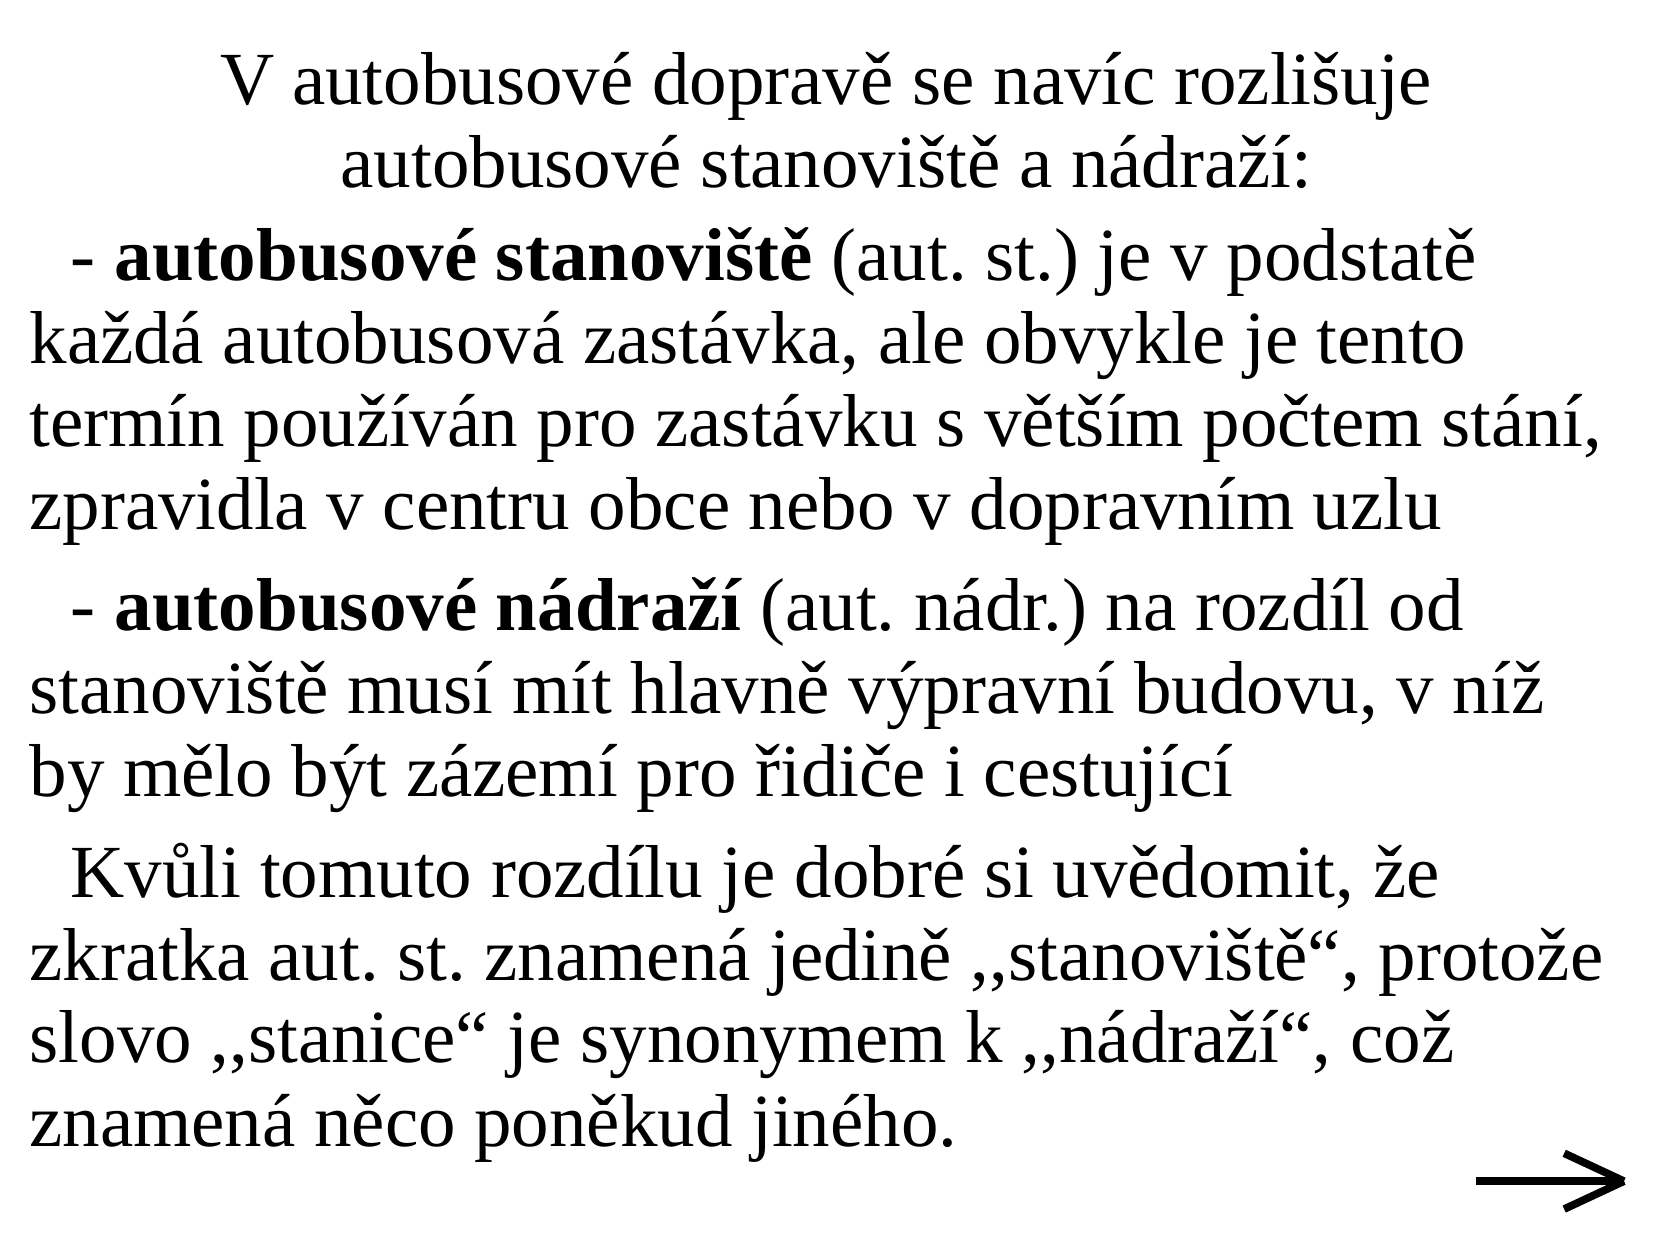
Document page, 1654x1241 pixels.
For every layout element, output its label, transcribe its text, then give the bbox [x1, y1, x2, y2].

text_box V autobusové dopravě se navíc rozlišuje autobusové stanoviště a nádraží: [29, 30, 1625, 206]
text_box - autobusové stanoviště (aut. st.) je v podstatě každá autobusová zastávka, ale obvykle je tento termín používán pro zastávku s větším počtem stání, zpravidla v centru obce nebo v dopravním uzlu - autobusové nádraží (aut. nádr.) na rozdíl od stanoviště musí mít hlavně výpravní budovu, v níž by mělo být zázemí pro řidiče i cestující Kvůli tomuto rozdílu je dobré si uvědomit, že zkratka aut. st. znamená jedině ,,stanoviště“, protože slovo ,,stanice“ je synonymem k ,,nádraží“, což znamená něco poněkud jiného. [14, 206, 1639, 1202]
